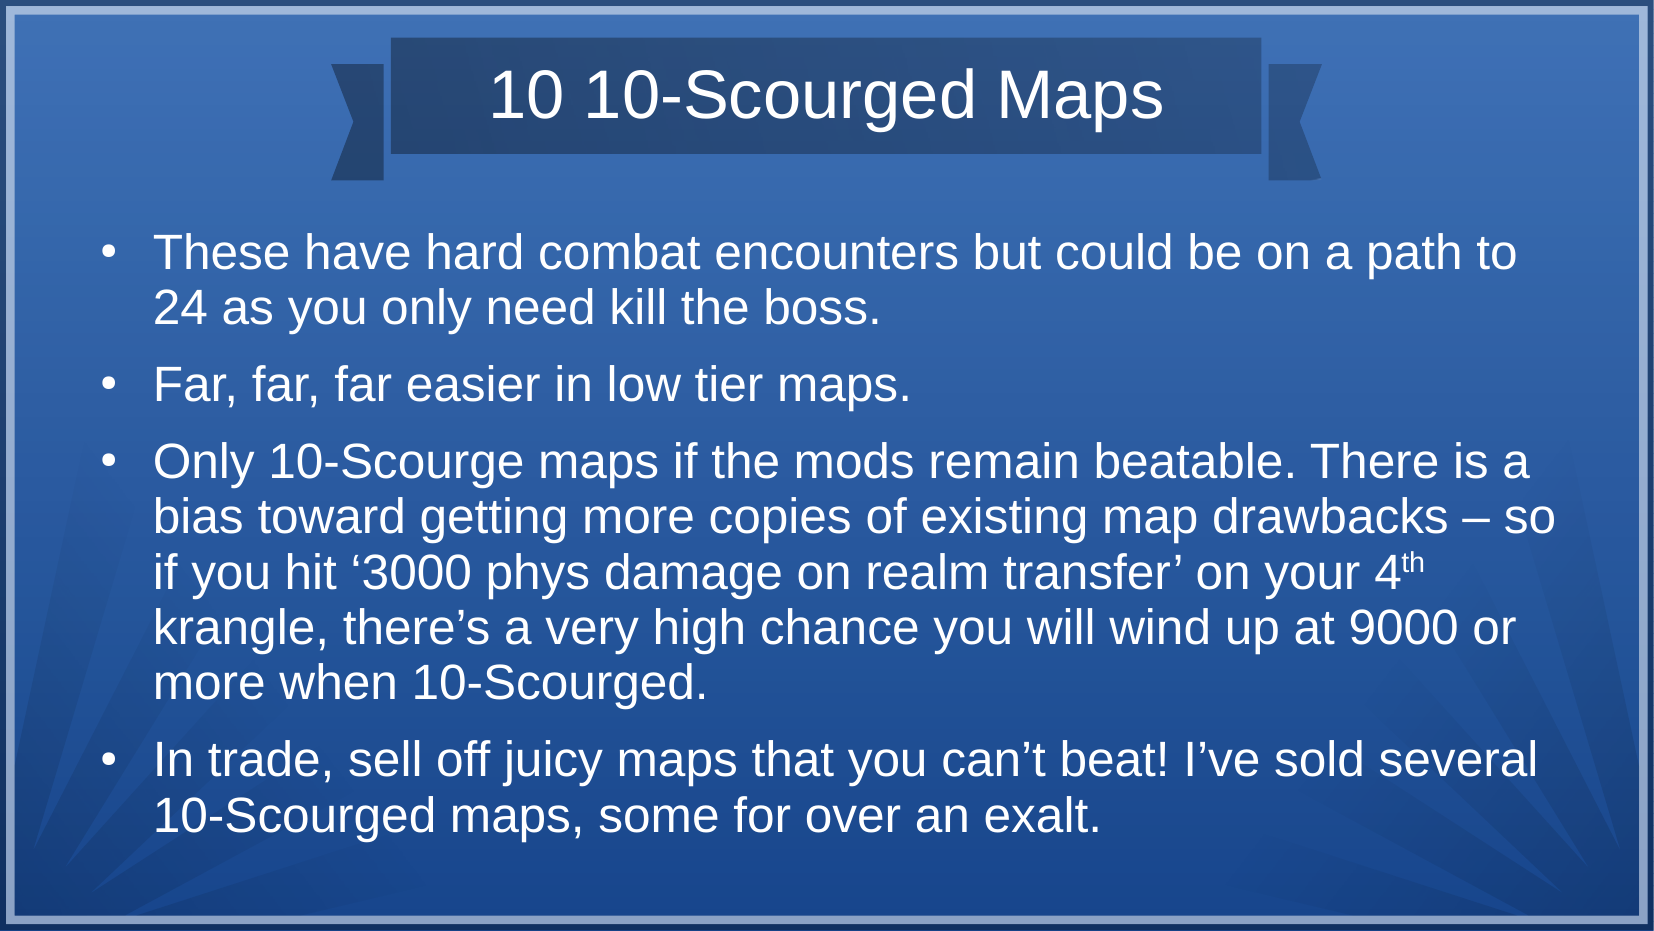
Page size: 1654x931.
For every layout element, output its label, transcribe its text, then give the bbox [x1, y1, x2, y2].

list These have hard combat encounters but could be on a path to 24 as you only need kill the boss. Far, far, far easier in low tier maps. Only 10-Scourge maps if the mods remain beatable. There is a bias toward getting more copies of existing map drawbacks – so if you hit ‘3000 phys damage on realm transfer’ on your 4th krangle, there’s a very high chance you will wind up at 9000 or more when 10-Scourged. In trade, sell off juicy maps that you can’t beat! I’ve sold several 10-Scourged maps, some for over an exalt. [82, 224, 1571, 848]
title 10 10-Scourged Maps [389, 35, 1264, 154]
